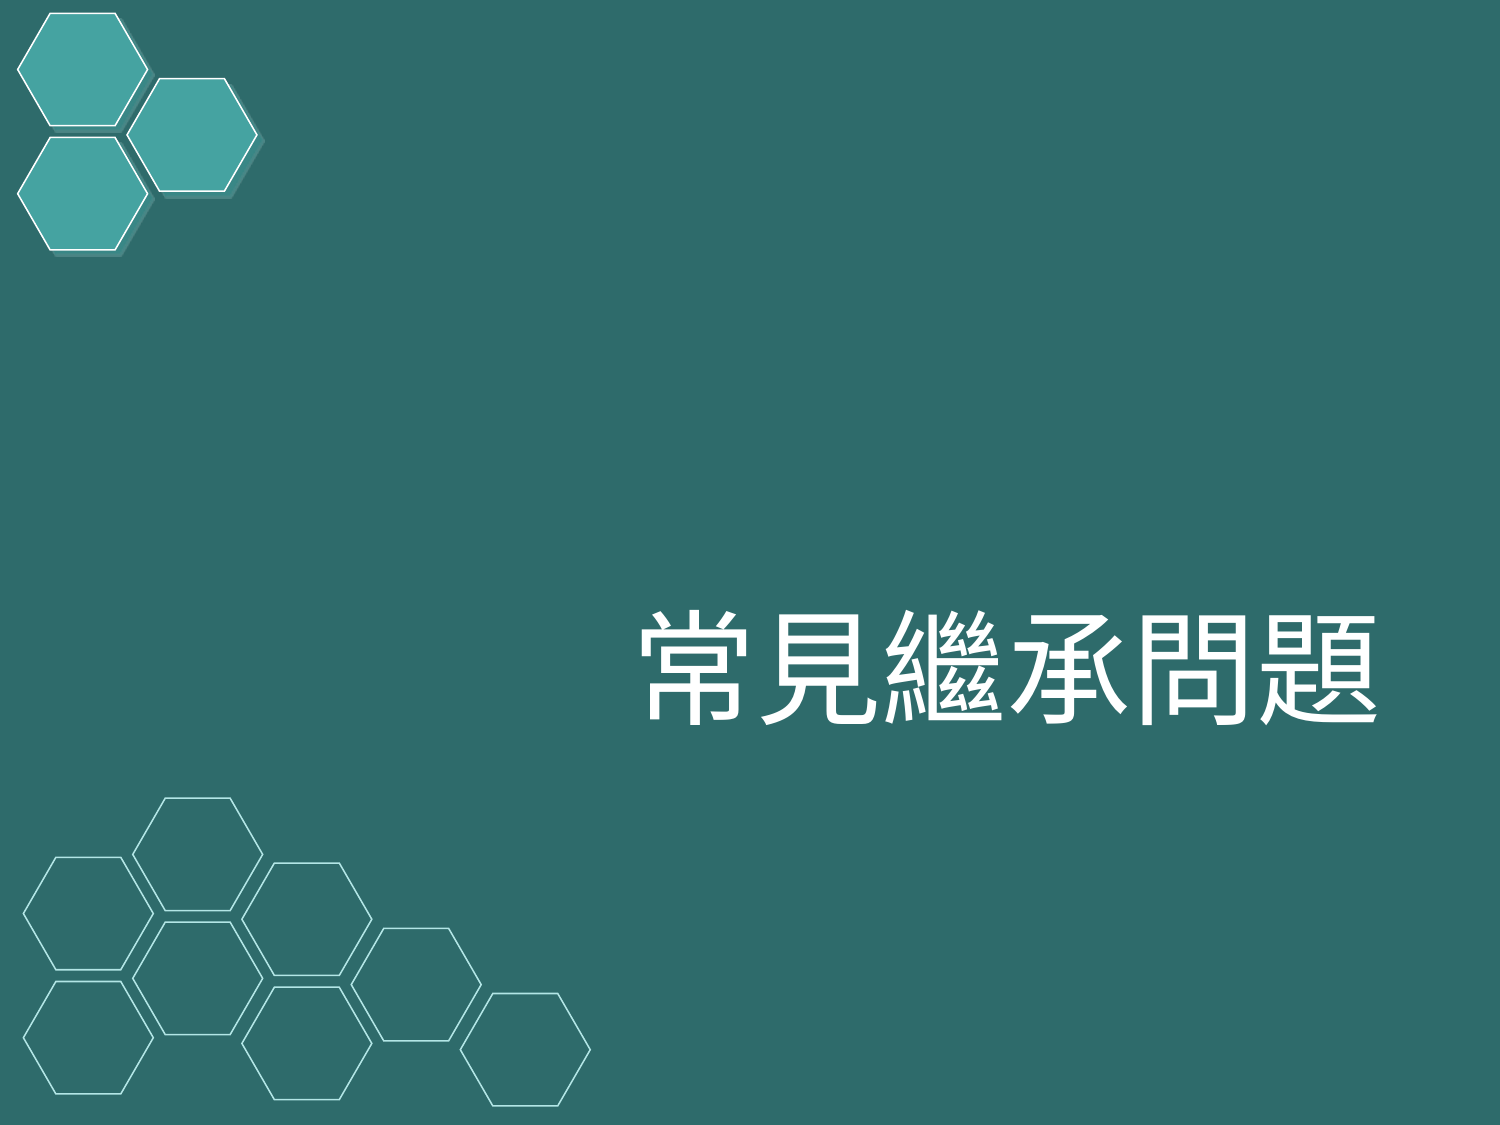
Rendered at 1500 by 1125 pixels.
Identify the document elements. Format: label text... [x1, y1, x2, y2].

title 常見繼承問題 [102, 280, 1397, 749]
